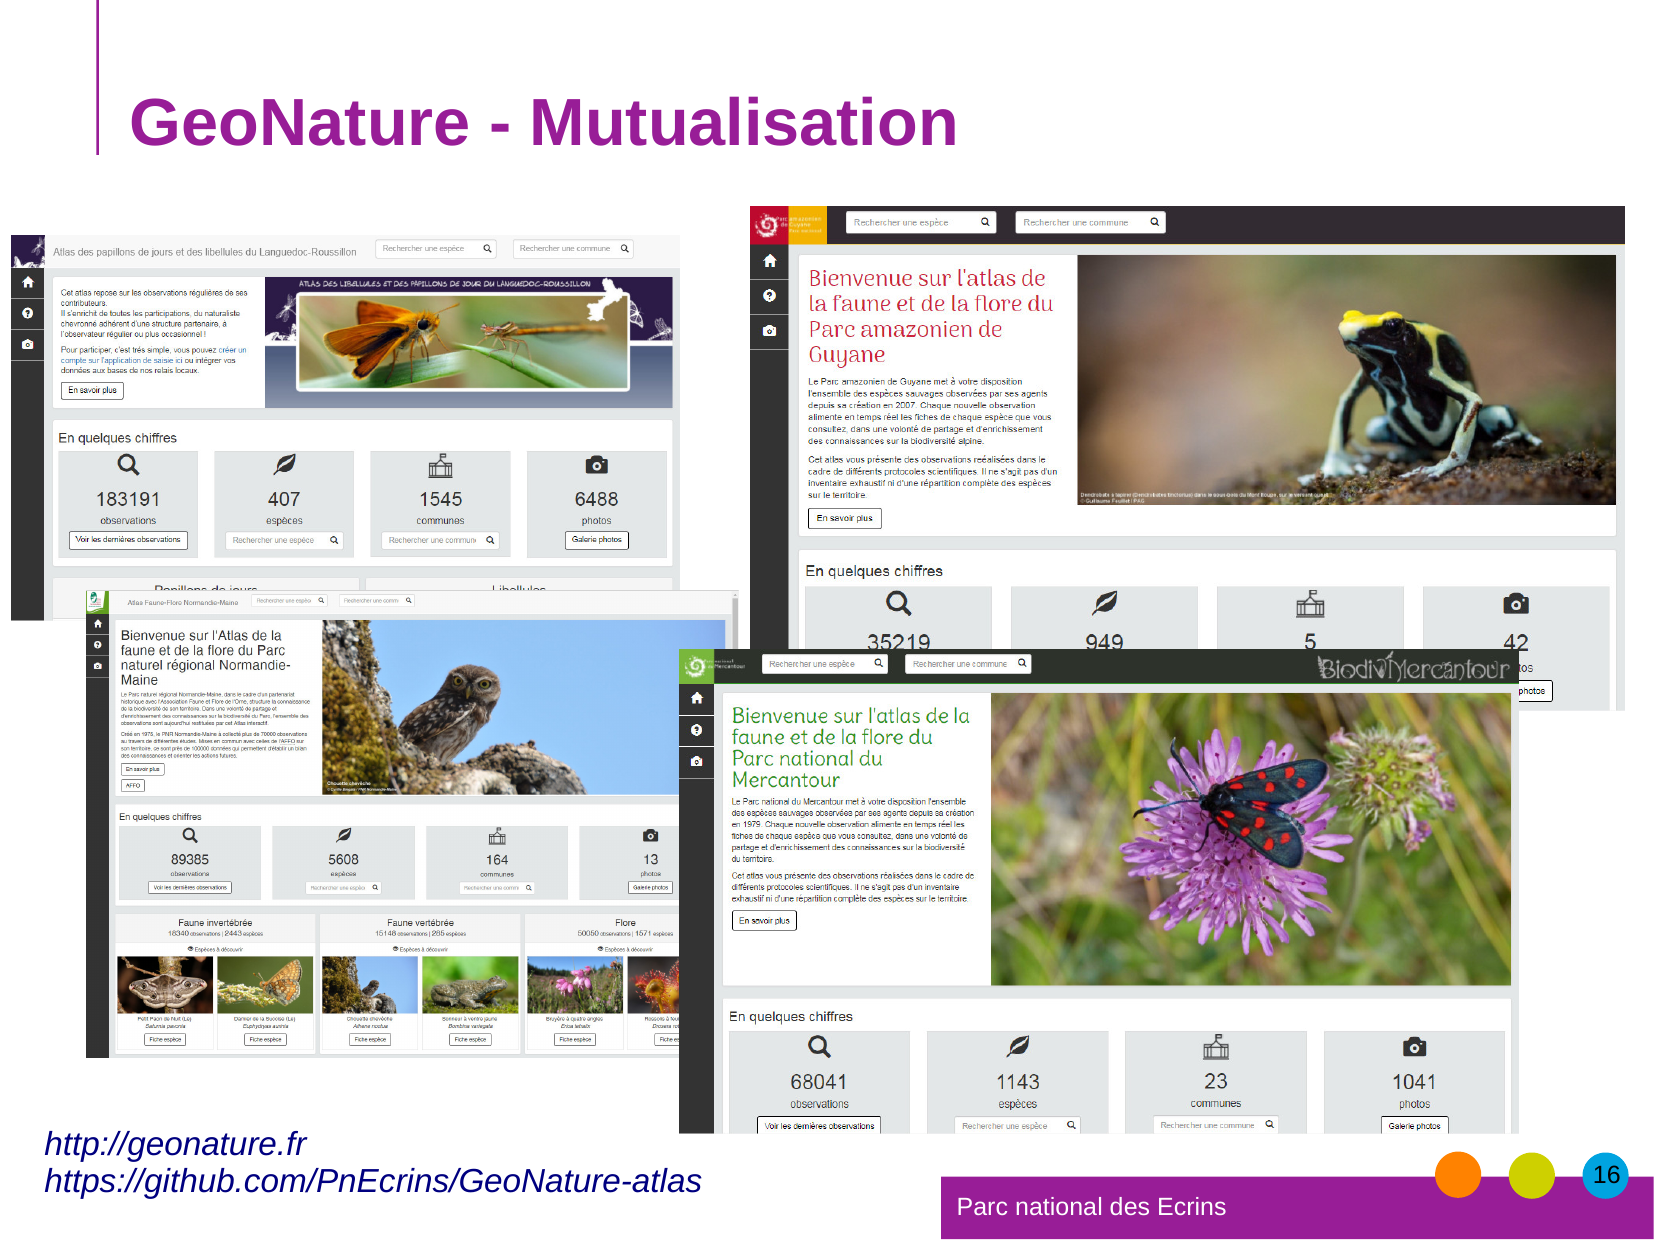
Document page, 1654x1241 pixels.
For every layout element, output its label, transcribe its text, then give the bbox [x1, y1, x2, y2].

title GeoNature - Mutualisation [129, 11, 1619, 160]
picture [11, 206, 1625, 1134]
text_box http://geonature.fr https://github.com/PnEcrins/GeoNature-atlas [29, 1117, 1063, 1217]
